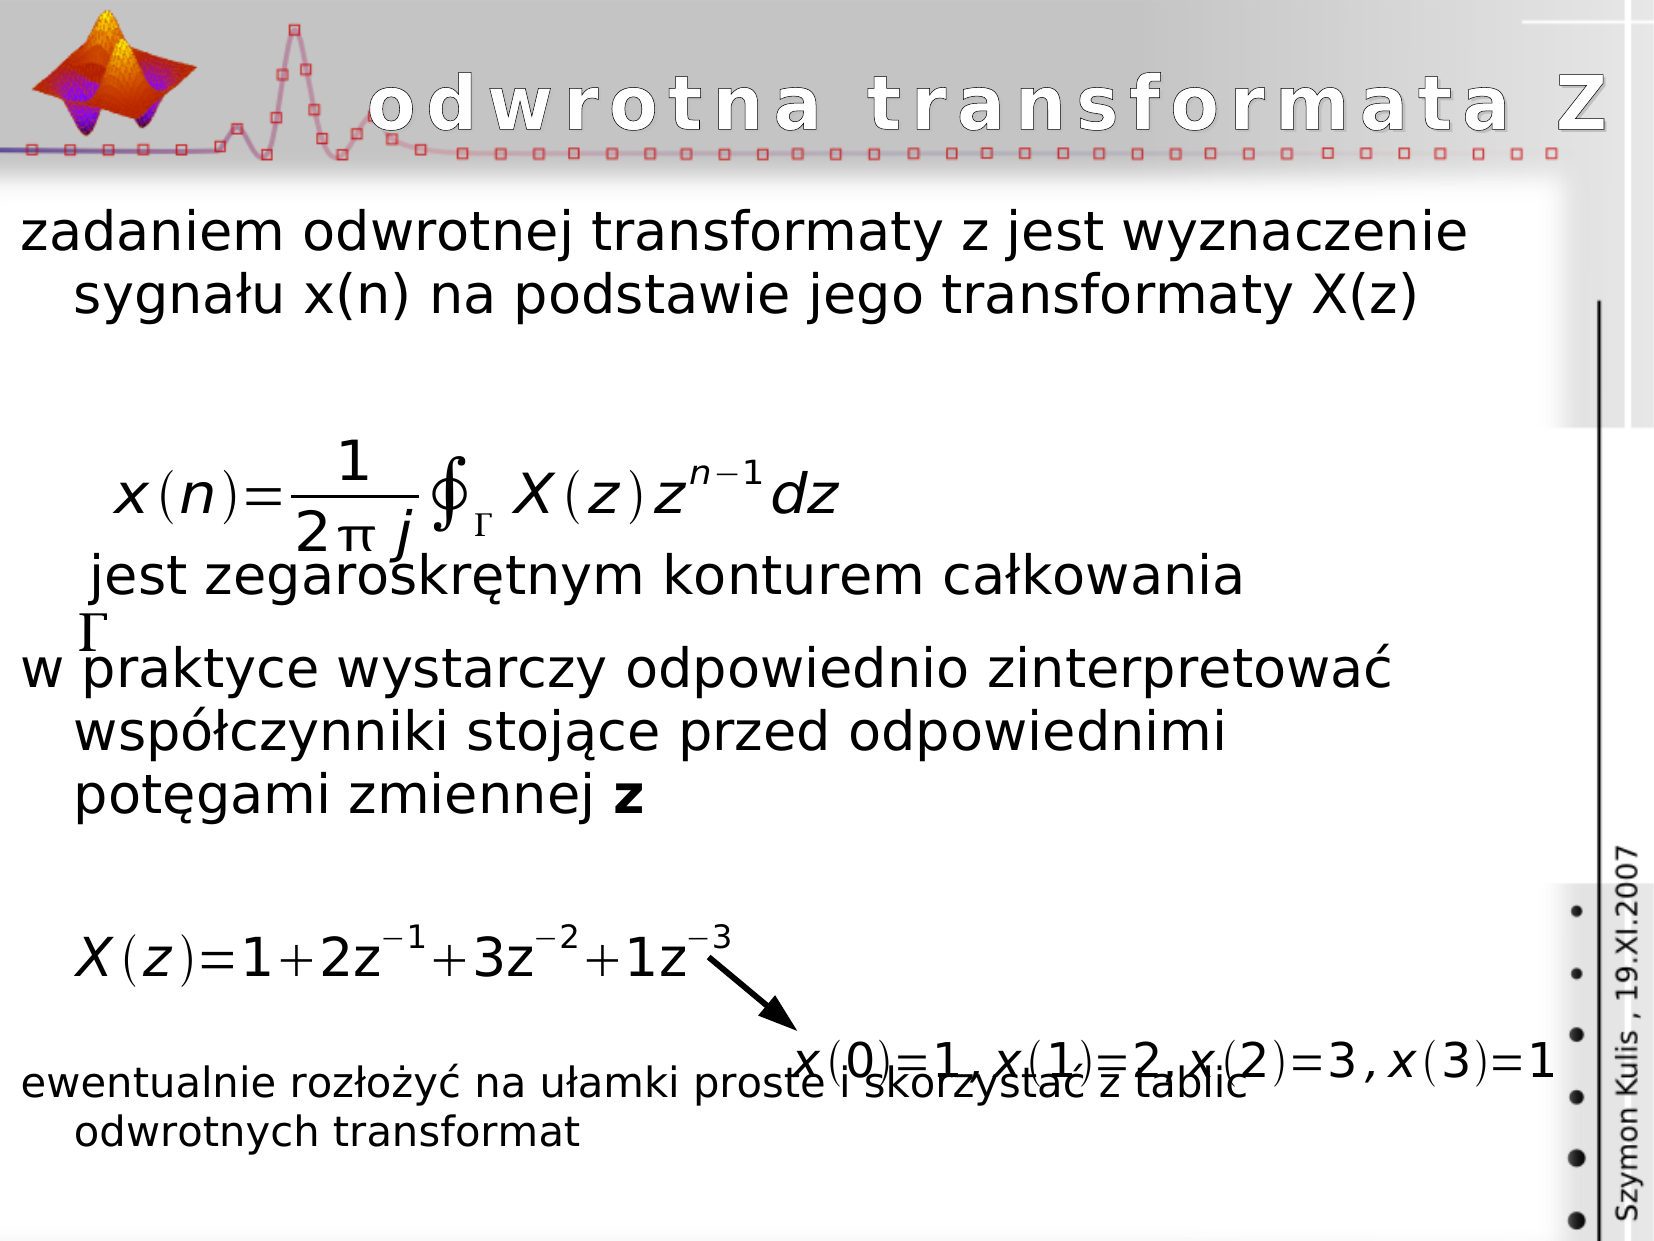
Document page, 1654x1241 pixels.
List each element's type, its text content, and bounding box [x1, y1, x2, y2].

chart [782, 1033, 1565, 1090]
chart [103, 428, 846, 566]
chart [67, 599, 119, 665]
chart [65, 918, 739, 990]
list zadaniem odwrotnej transformaty z jest wyznaczenie sygnału x(n) na podstawie jego transformaty X(z) jest zegaroskrętnym konturem całkowania w praktyce wystarczy odpowiednio zinterpretować współczynniki stojące przed odpowiednimi potęgami zmiennej z ewentualnie rozłożyć na ułamki proste i skorzystać z tablic odwrotnych transformat [3, 200, 1492, 1220]
picture [0, 0, 1654, 1241]
title odwrotna transformata Z [59, 29, 1610, 178]
